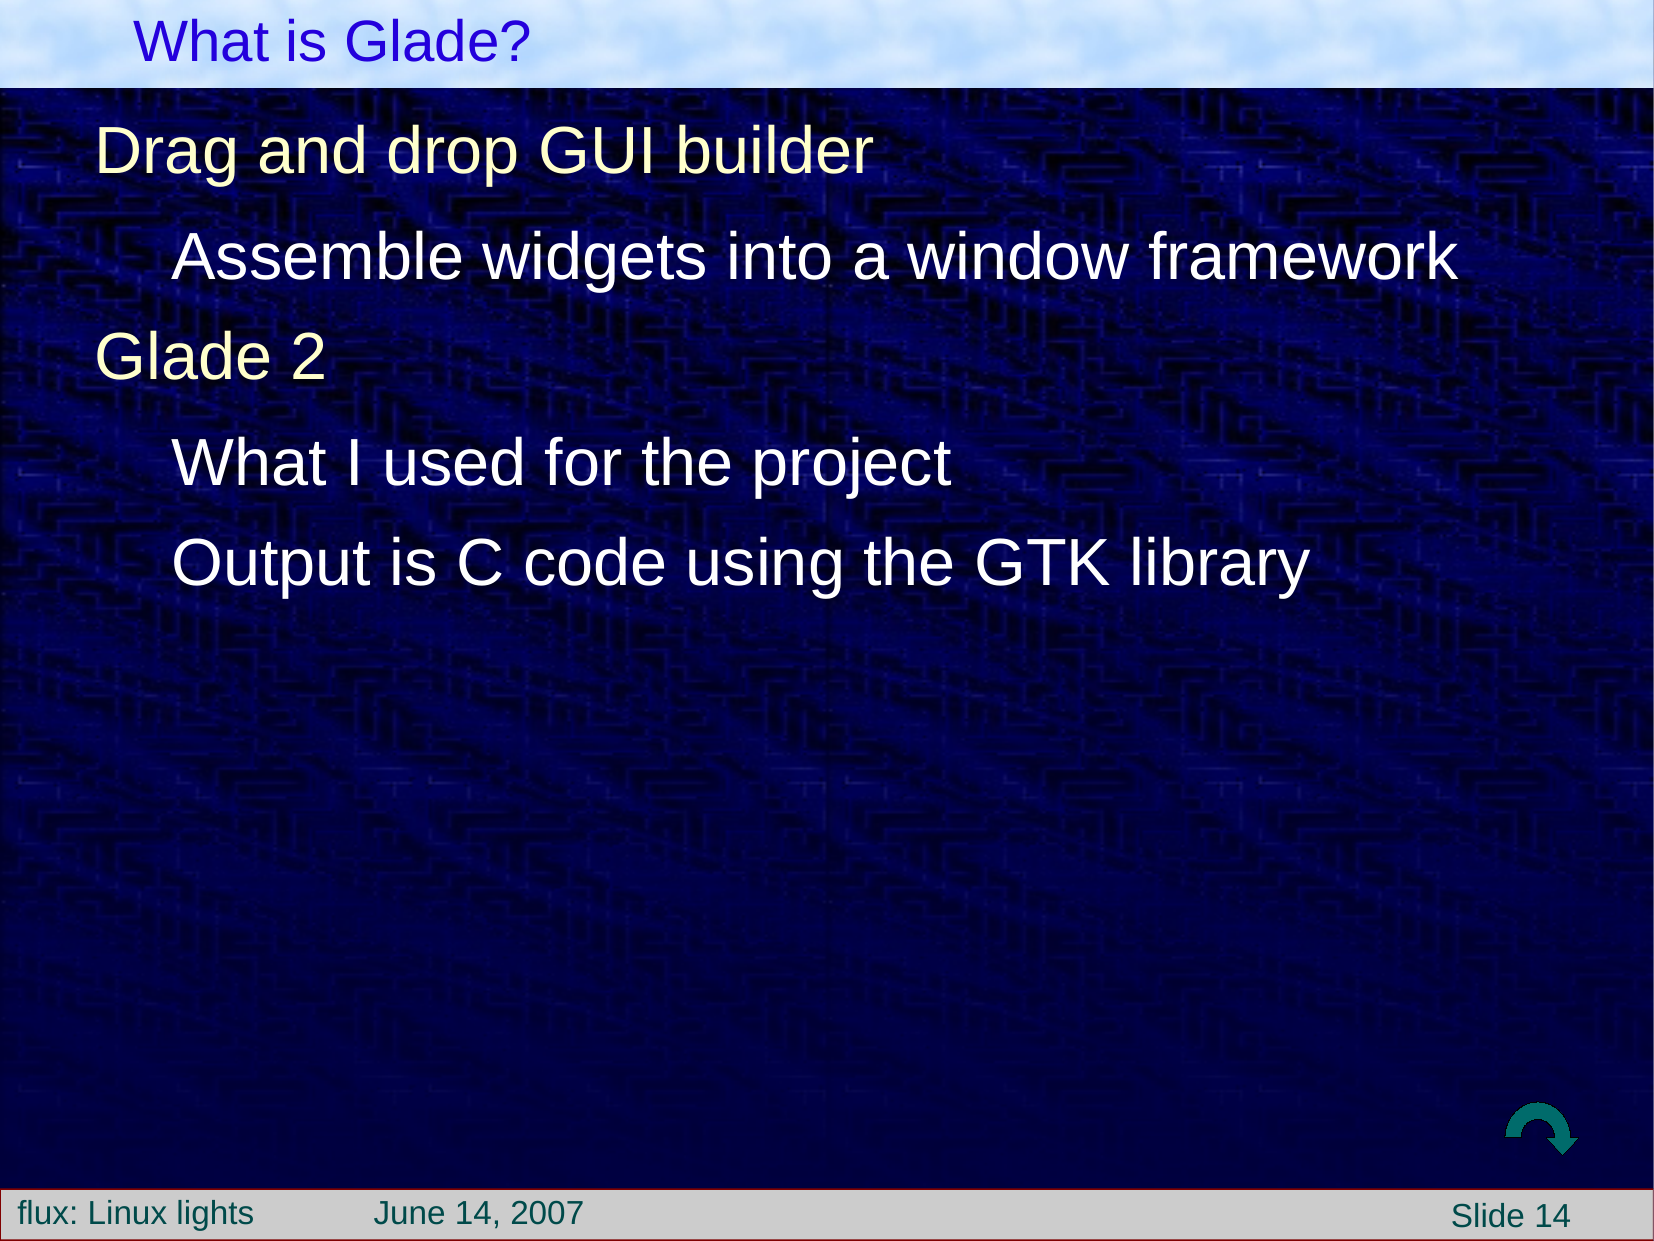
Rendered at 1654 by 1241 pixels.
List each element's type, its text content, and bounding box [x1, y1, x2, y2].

text_box What is Glade? [0, 0, 1654, 88]
list Drag and drop GUI builder Assemble widgets into a window framework Glade 2 What I used for the project Output is C code using the GTK library [77, 111, 1634, 916]
text_box [669, 1189, 1436, 1241]
text_box [1504, 1101, 1579, 1156]
picture [0, 88, 1654, 1189]
text_box Slide <number> [1436, 1189, 1654, 1241]
text_box flux: Linux lights June 14, 2007 [2, 1186, 669, 1241]
